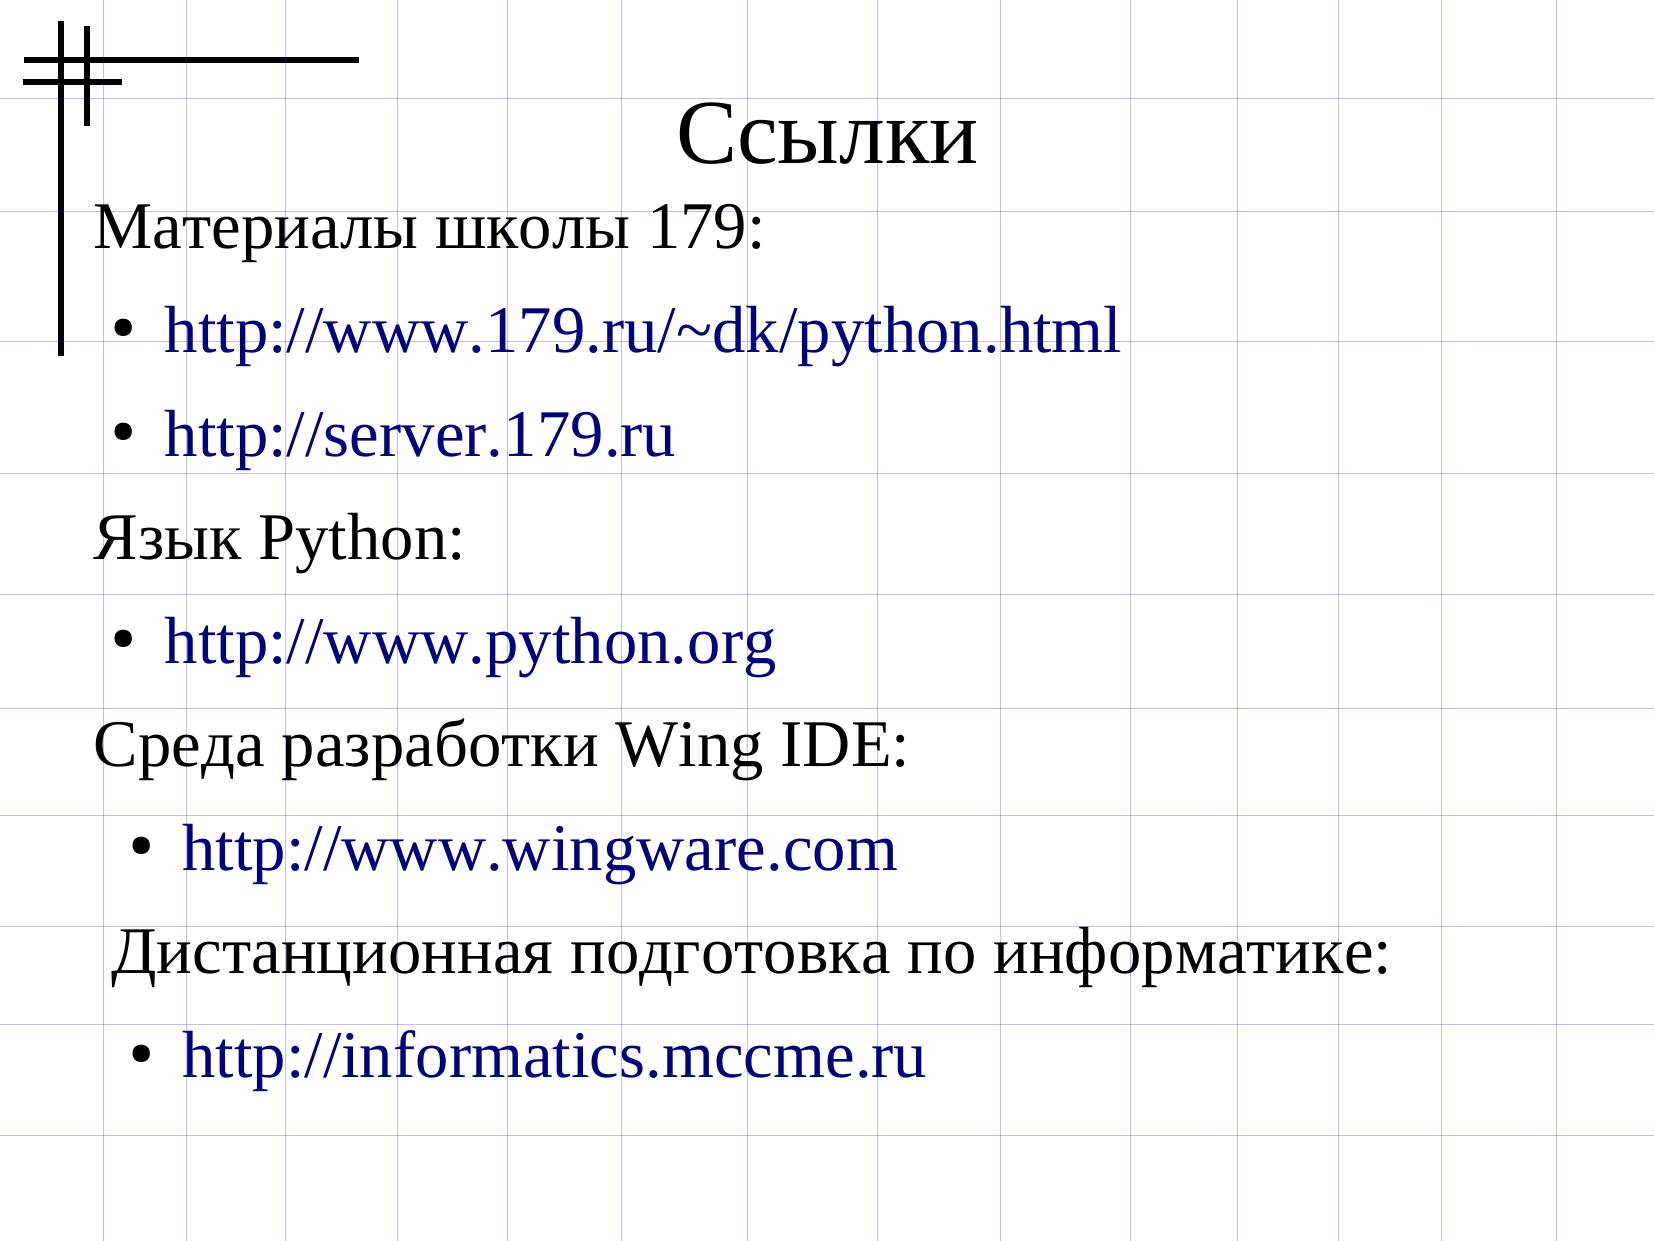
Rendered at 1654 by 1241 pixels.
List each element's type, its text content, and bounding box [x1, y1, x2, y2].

list Материалы школы 179: http://www.179.ru/~dk/python.html http://server.179.ru Язык Python: http://www.python.org Среда разработки Wing IDE: http://www.wingware.com Дистанционная подготовка по информатике: http://informatics.mccme.ru [93, 189, 1506, 1241]
title Cсылки [121, 59, 1534, 207]
